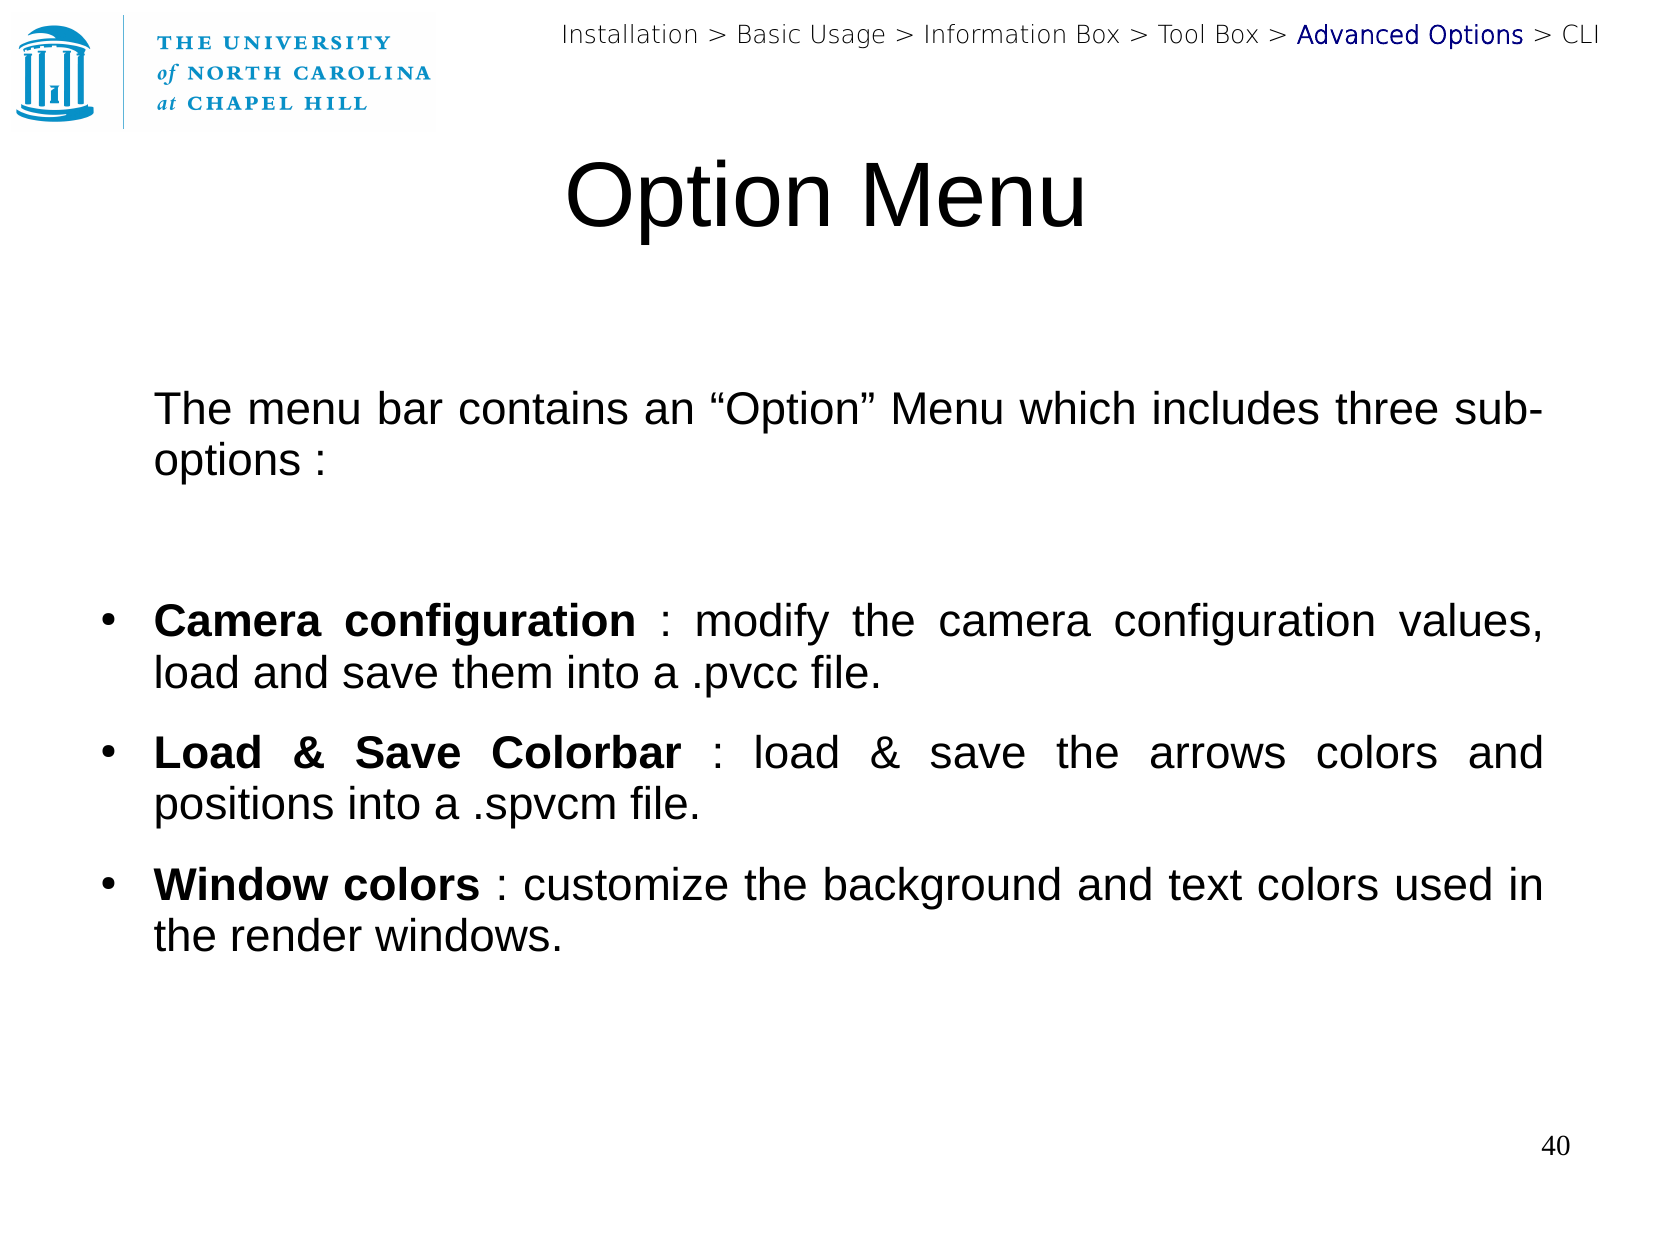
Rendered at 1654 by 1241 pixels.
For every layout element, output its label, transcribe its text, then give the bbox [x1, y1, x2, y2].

title Option Menu [82, 90, 1571, 298]
list The menu bar contains an “Option” Menu which includes three sub-options : Camera configuration : modify the camera configuration values, load and save them into a .pvcc file. Load & Save Colorbar : load & save the arrows colors and positions into a .spvcm file. Window colors : customize the background and text colors used in the render windows. [82, 302, 1546, 1121]
text_box Installation > Basic Usage > Information Box > Tool Box > Advanced Options > CLI [546, 12, 1654, 57]
picture [11, 12, 436, 132]
